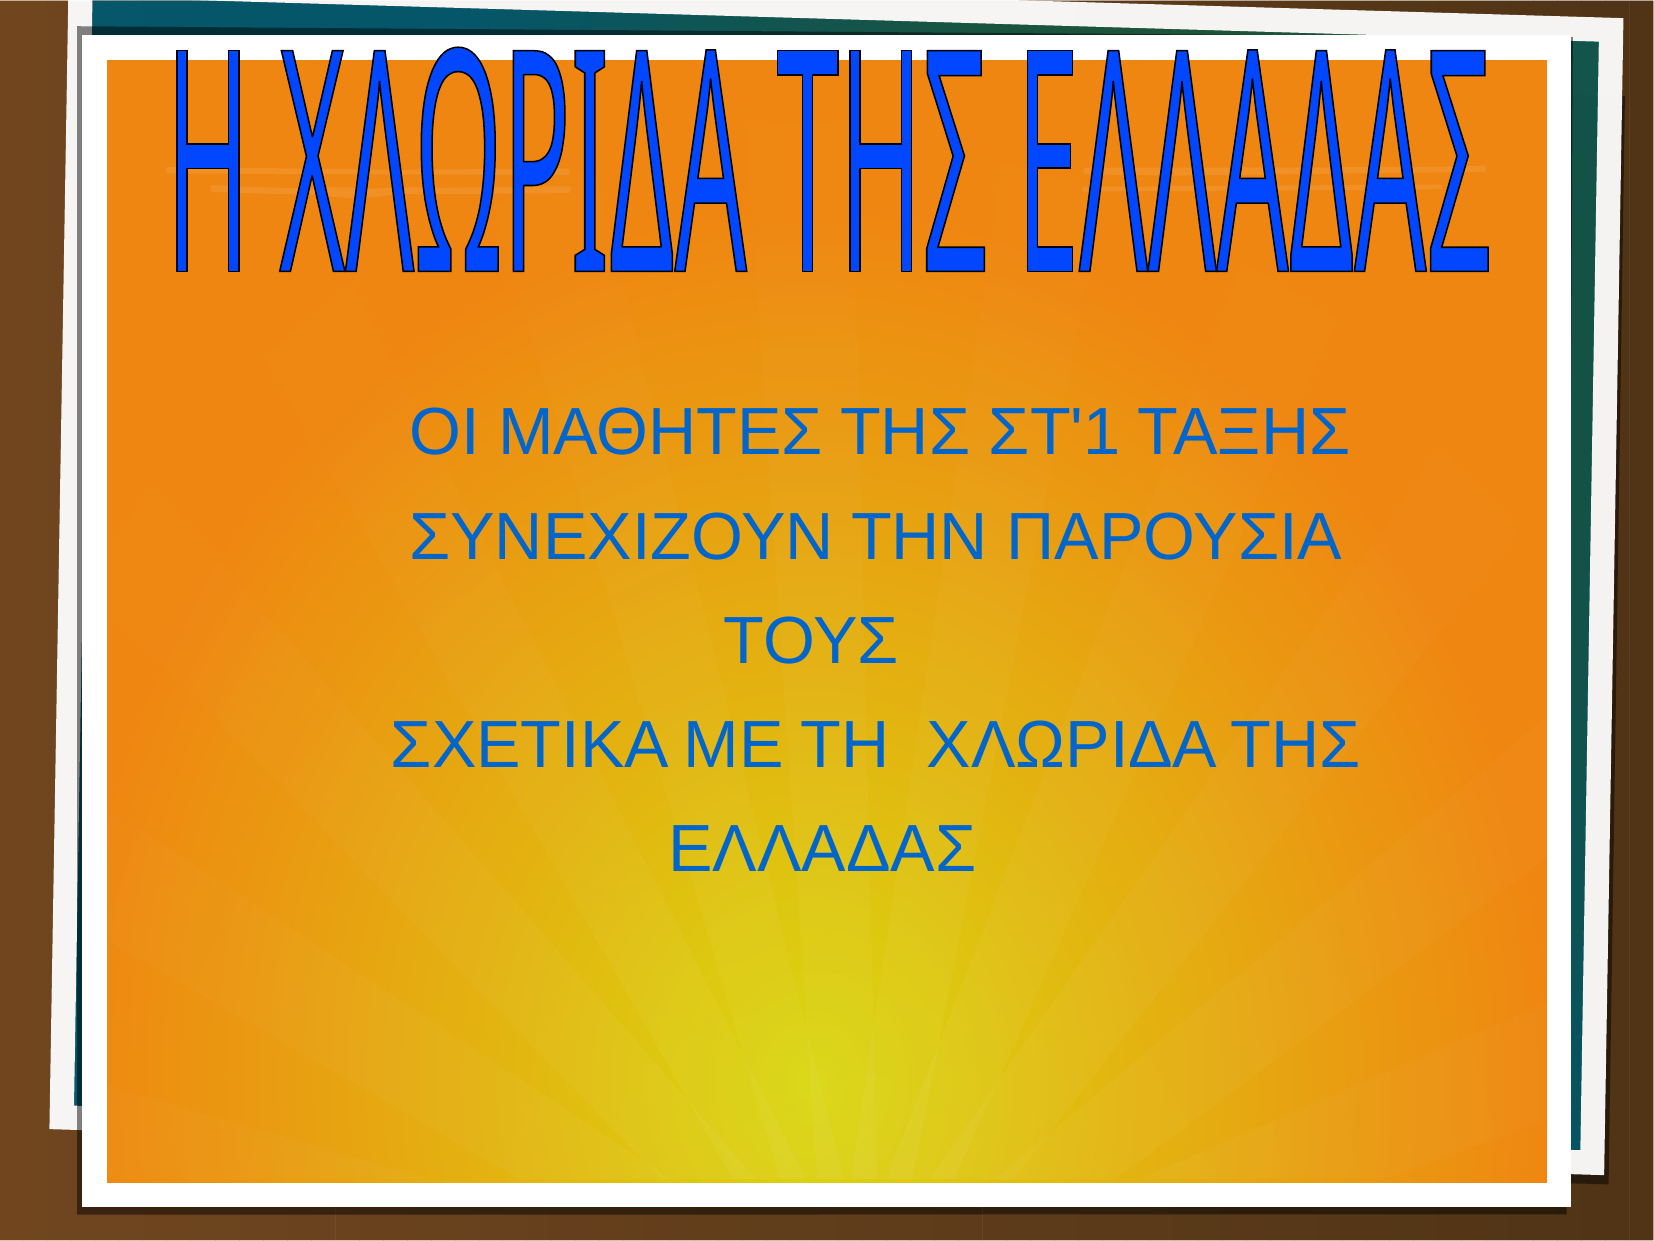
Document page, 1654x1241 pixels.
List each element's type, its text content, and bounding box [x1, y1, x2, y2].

text_box Η ΧΛΩΡΙΔΑ ΤΗΣ ΕΛΛΑΔΑΣ [513, 50, 565, 272]
text_box Η ΧΛΩΡΙΔΑ ΤΗΣ ΕΛΛΑΔΑΣ [418, 47, 499, 272]
text_box Η ΧΛΩΡΙΔΑ ΤΗΣ ΕΛΛΑΔΑΣ [849, 50, 912, 272]
text_box Η ΧΛΩΡΙΔΑ ΤΗΣ ΕΛΛΑΔΑΣ [279, 50, 415, 272]
text_box Η ΧΛΩΡΙΔΑ ΤΗΣ ΕΛΛΑΔΑΣ [575, 50, 605, 272]
text_box Η ΧΛΩΡΙΔΑ ΤΗΣ ΕΛΛΑΔΑΣ [777, 50, 838, 272]
text_box Η ΧΛΩΡΙΔΑ ΤΗΣ ΕΛΛΑΔΑΣ [674, 49, 747, 272]
text_box Η ΧΛΩΡΙΔΑ ΤΗΣ ΕΛΛΑΔΑΣ [1430, 50, 1489, 272]
text_box Η ΧΛΩΡΙΔΑ ΤΗΣ ΕΛΛΑΔΑΣ [177, 50, 239, 272]
text_box Η ΧΛΩΡΙΔΑ ΤΗΣ ΕΛΛΑΔΑΣ [1027, 50, 1073, 272]
text_box Η ΧΛΩΡΙΔΑ ΤΗΣ ΕΛΛΑΔΑΣ [926, 50, 985, 272]
text_box Η ΧΛΩΡΙΔΑ ΤΗΣ ΕΛΛΑΔΑΣ [1290, 50, 1353, 272]
text_box Η ΧΛΩΡΙΔΑ ΤΗΣ ΕΛΛΑΔΑΣ [1354, 49, 1427, 272]
text_box Η ΧΛΩΡΙΔΑ ΤΗΣ ΕΛΛΑΔΑΣ [1079, 49, 1289, 272]
text_box Η ΧΛΩΡΙΔΑ ΤΗΣ ΕΛΛΑΔΑΣ [611, 50, 673, 272]
list ΟΙ ΜΑΘΗΤΕΣ ΤΗΣ ΣΤ'1 ΤΑΞΗΣ ΣΥΝΕΧΙΖΟΥΝ ΤΗΝ ΠΑΡΟΥΣΙΑ ΤΟΥΣ ΣΧΕΤΙΚΑ ΜΕ ΤΗ ΧΛΩΡΙΔΑ ΤΗΣ ΕΛΛΑΔΑΣ [153, 290, 1538, 1010]
